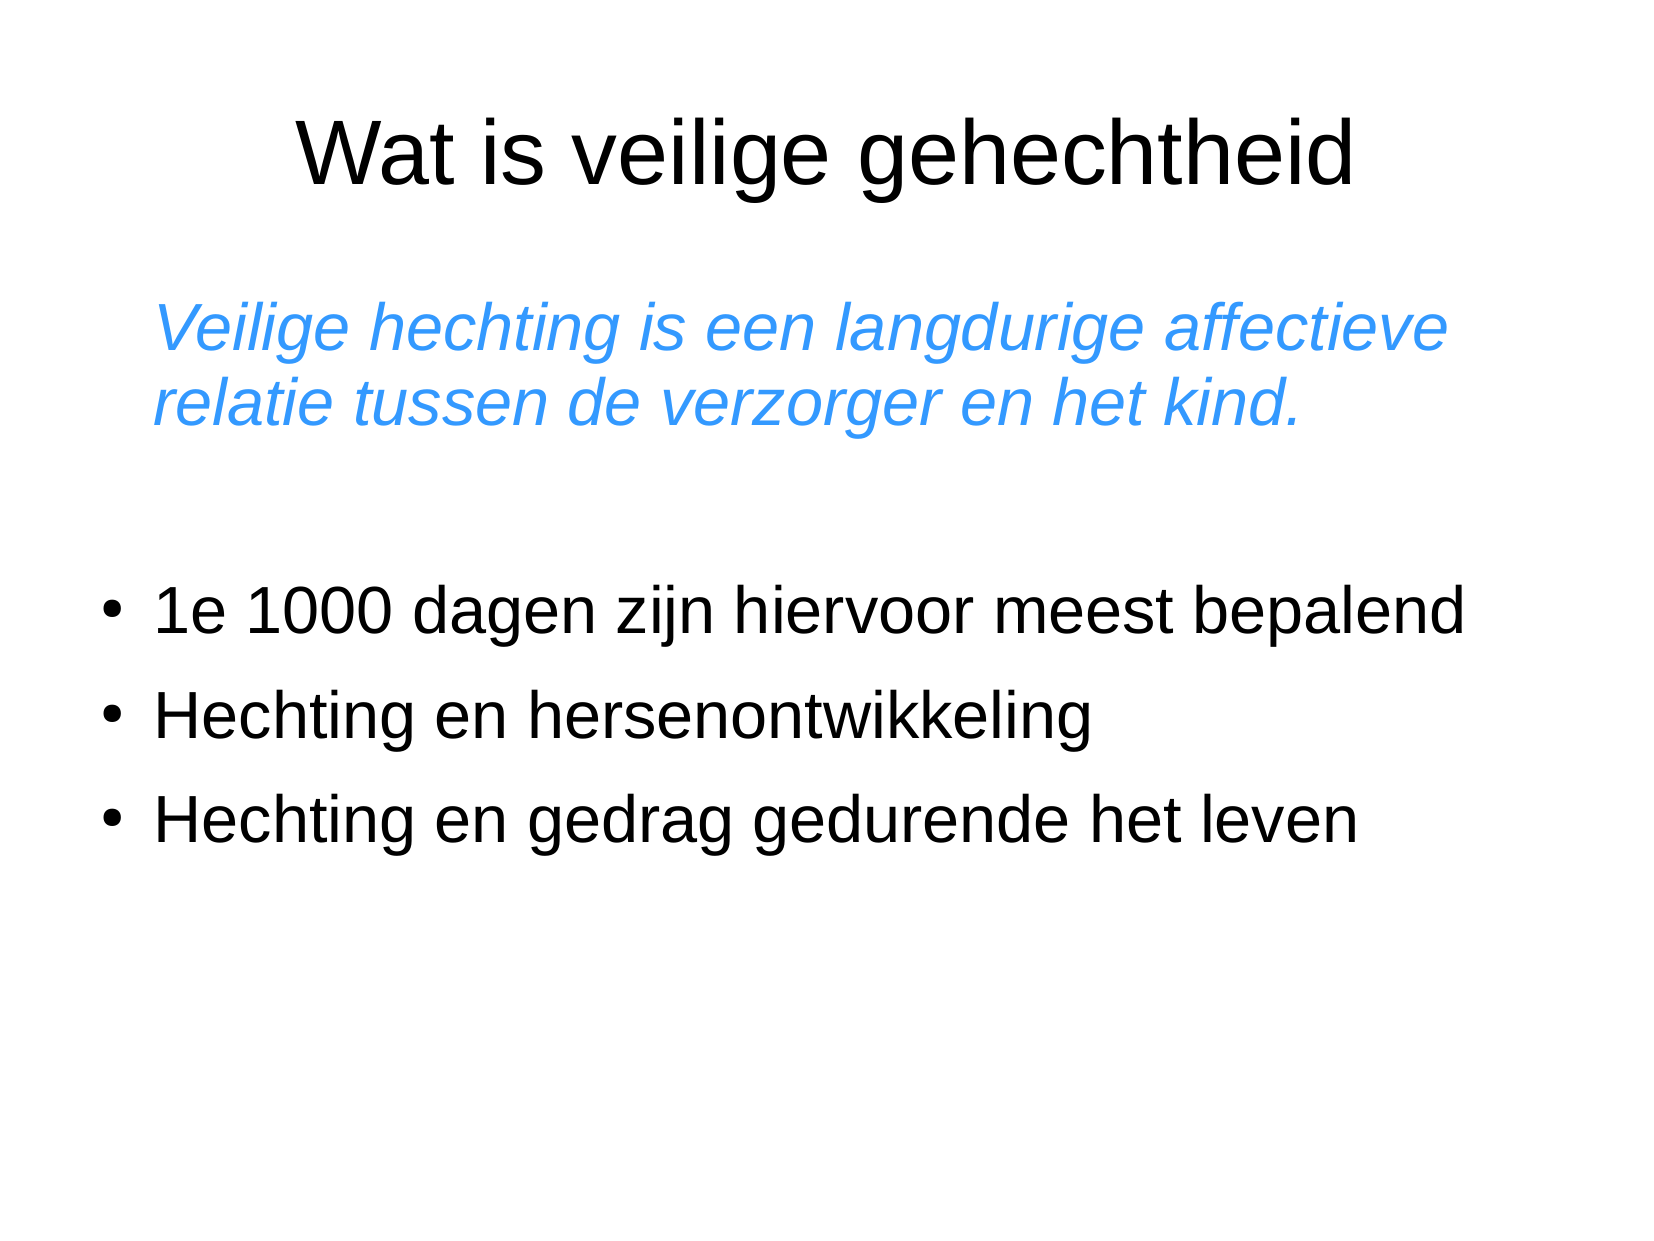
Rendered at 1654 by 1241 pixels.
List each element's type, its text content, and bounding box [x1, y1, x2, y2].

list Veilige hechting is een langdurige affectieve relatie tussen de verzorger en het kind. 1e 1000 dagen zijn hiervoor meest bepalend Hechting en hersenontwikkeling Hechting en gedrag gedurende het leven [82, 290, 1571, 1109]
title Wat is veilige gehechtheid [82, 49, 1571, 257]
